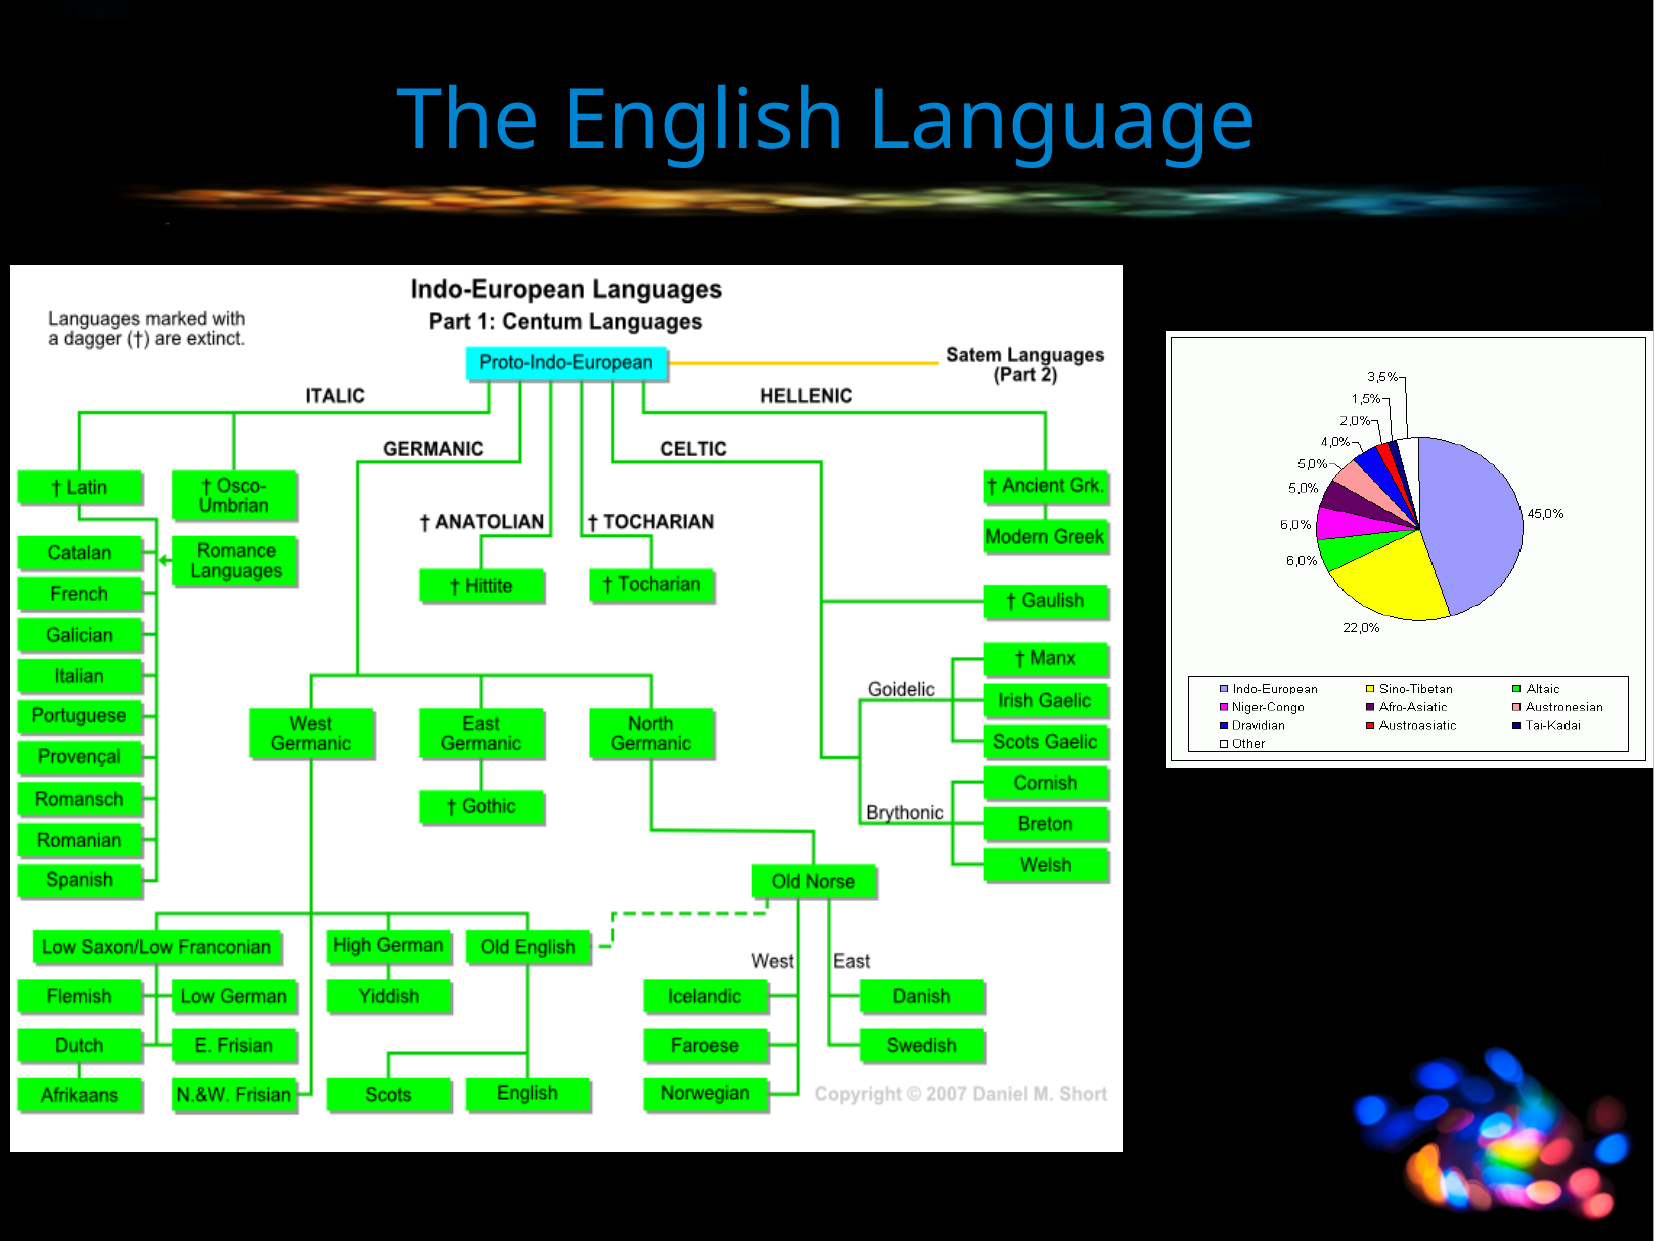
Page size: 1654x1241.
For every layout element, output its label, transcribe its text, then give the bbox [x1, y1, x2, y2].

title The English Language [82, 19, 1571, 212]
picture [0, 0, 1654, 1241]
list [106, 259, 1595, 1063]
